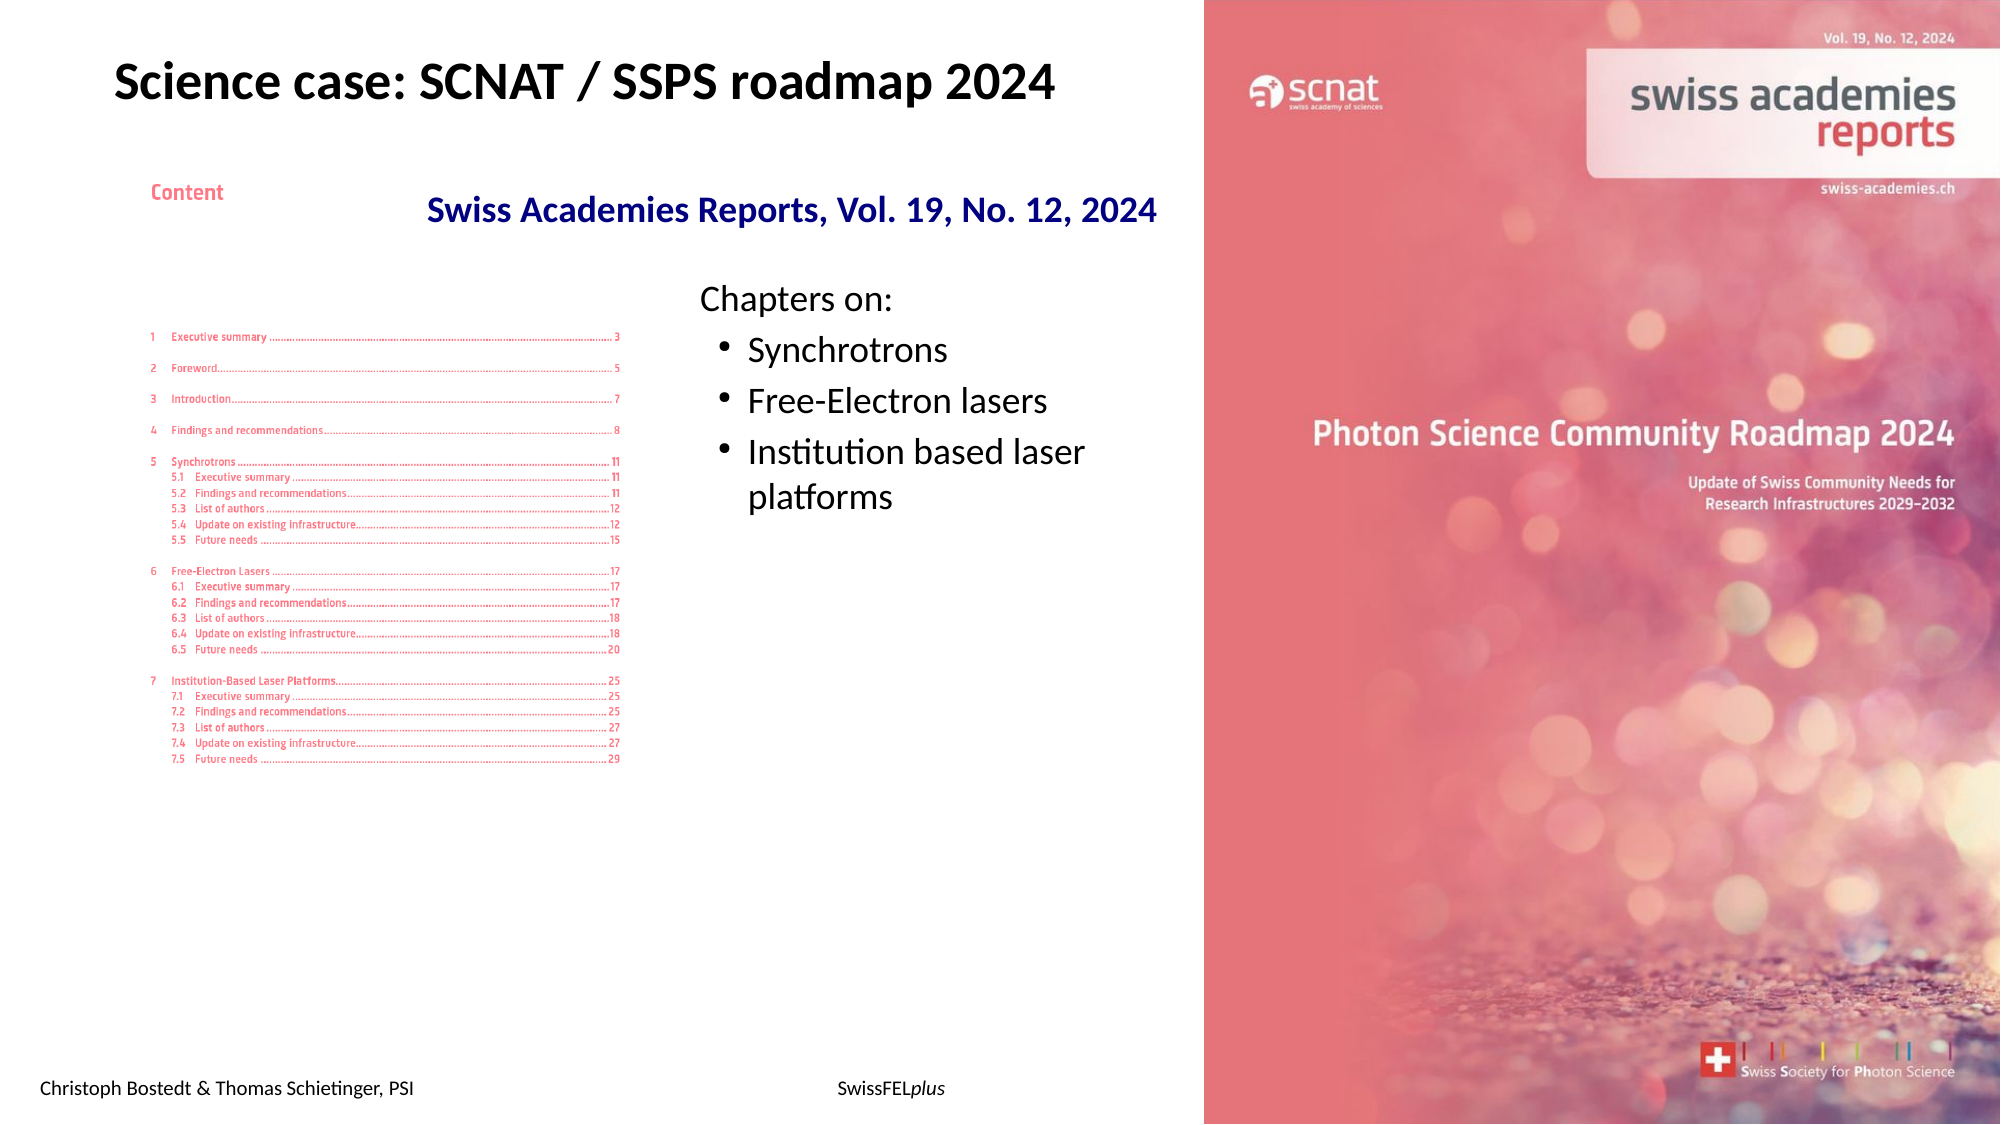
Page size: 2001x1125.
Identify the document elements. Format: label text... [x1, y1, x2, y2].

text_box Swiss Academies Reports, Vol. 19, No. 12, 2024 [412, 186, 1172, 240]
text_box Chapters on: Synchrotrons Free-Electron lasers Institution based laser platforms [700, 273, 1113, 766]
picture [1204, 0, 2000, 1124]
picture [132, 168, 643, 778]
title Science case: SCNAT / SSPS roadmap 2024 [114, 45, 1204, 118]
